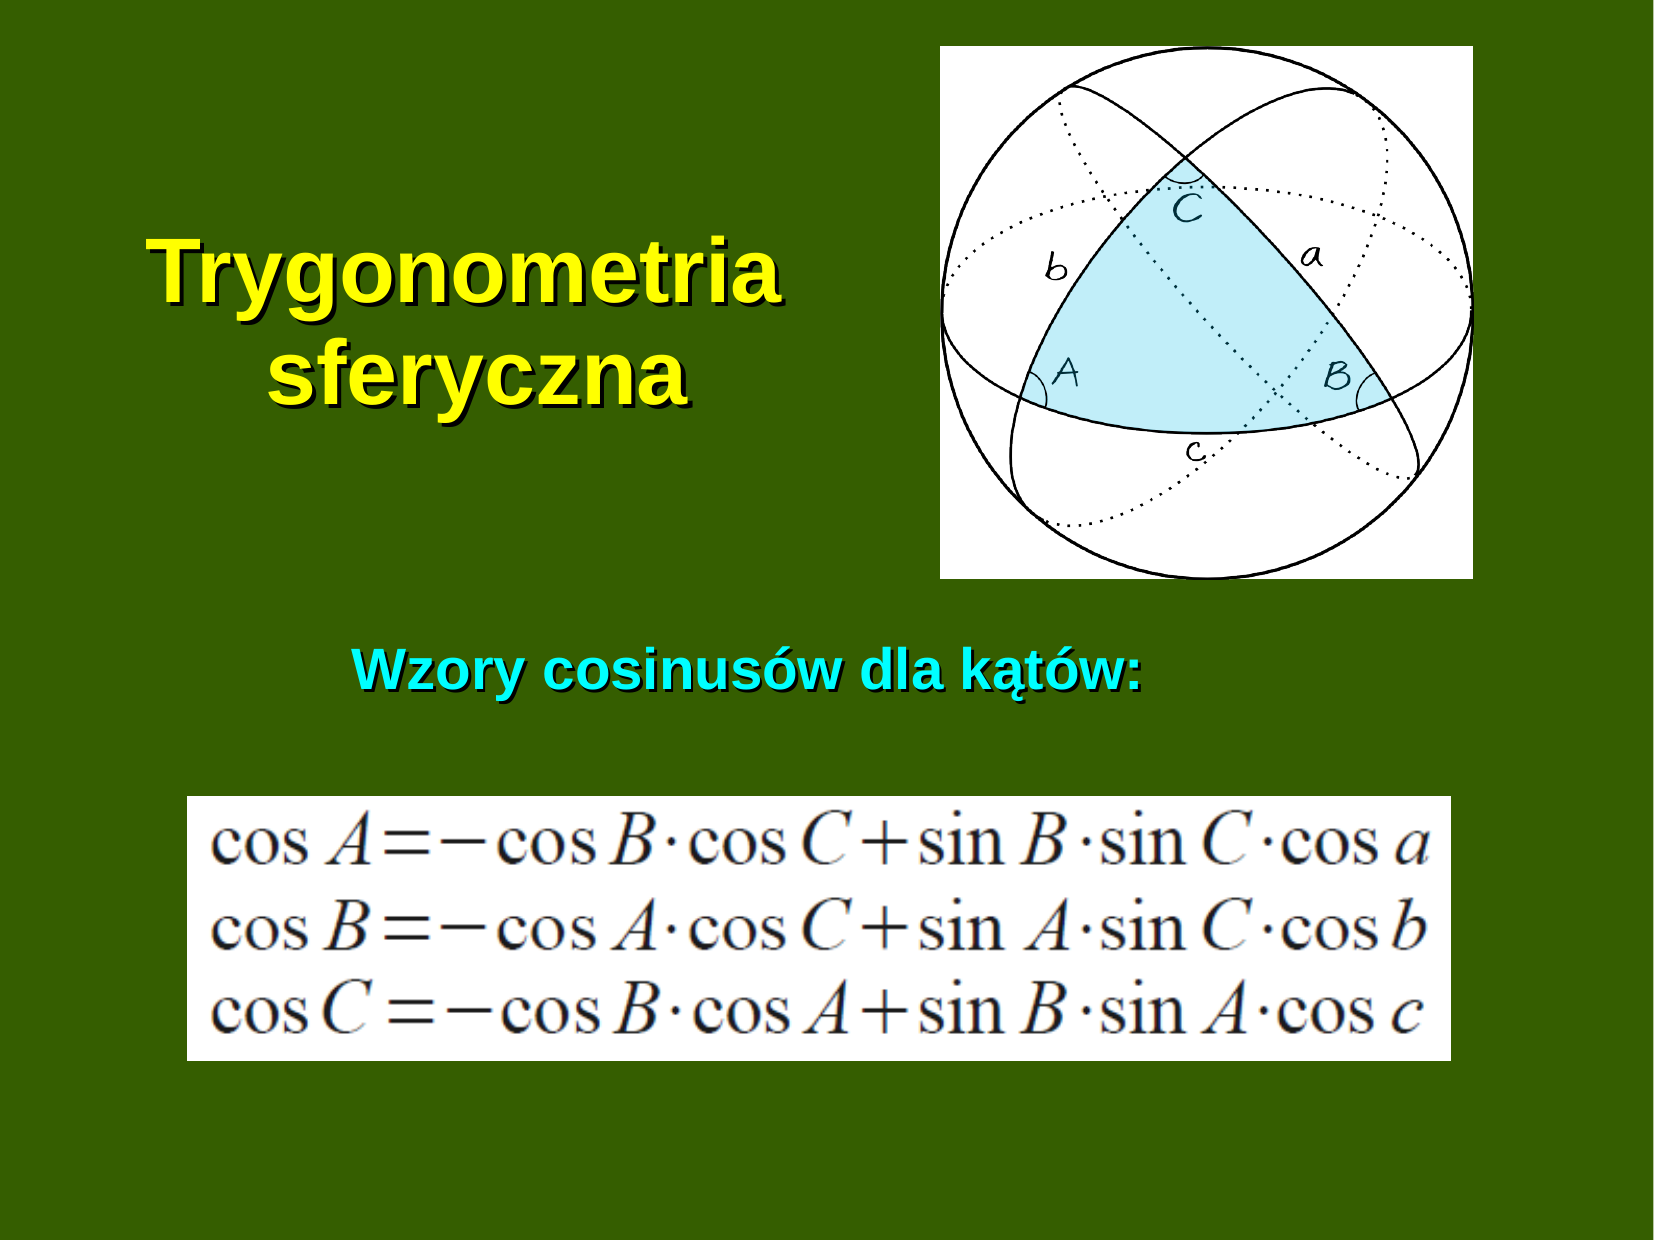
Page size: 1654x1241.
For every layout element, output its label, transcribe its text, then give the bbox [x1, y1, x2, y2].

text_box Wzory cosinusów dla kątów: [336, 629, 1161, 710]
title Trygonometria sferyczna [75, 219, 879, 425]
picture [939, 45, 1474, 580]
picture [187, 796, 1451, 1061]
